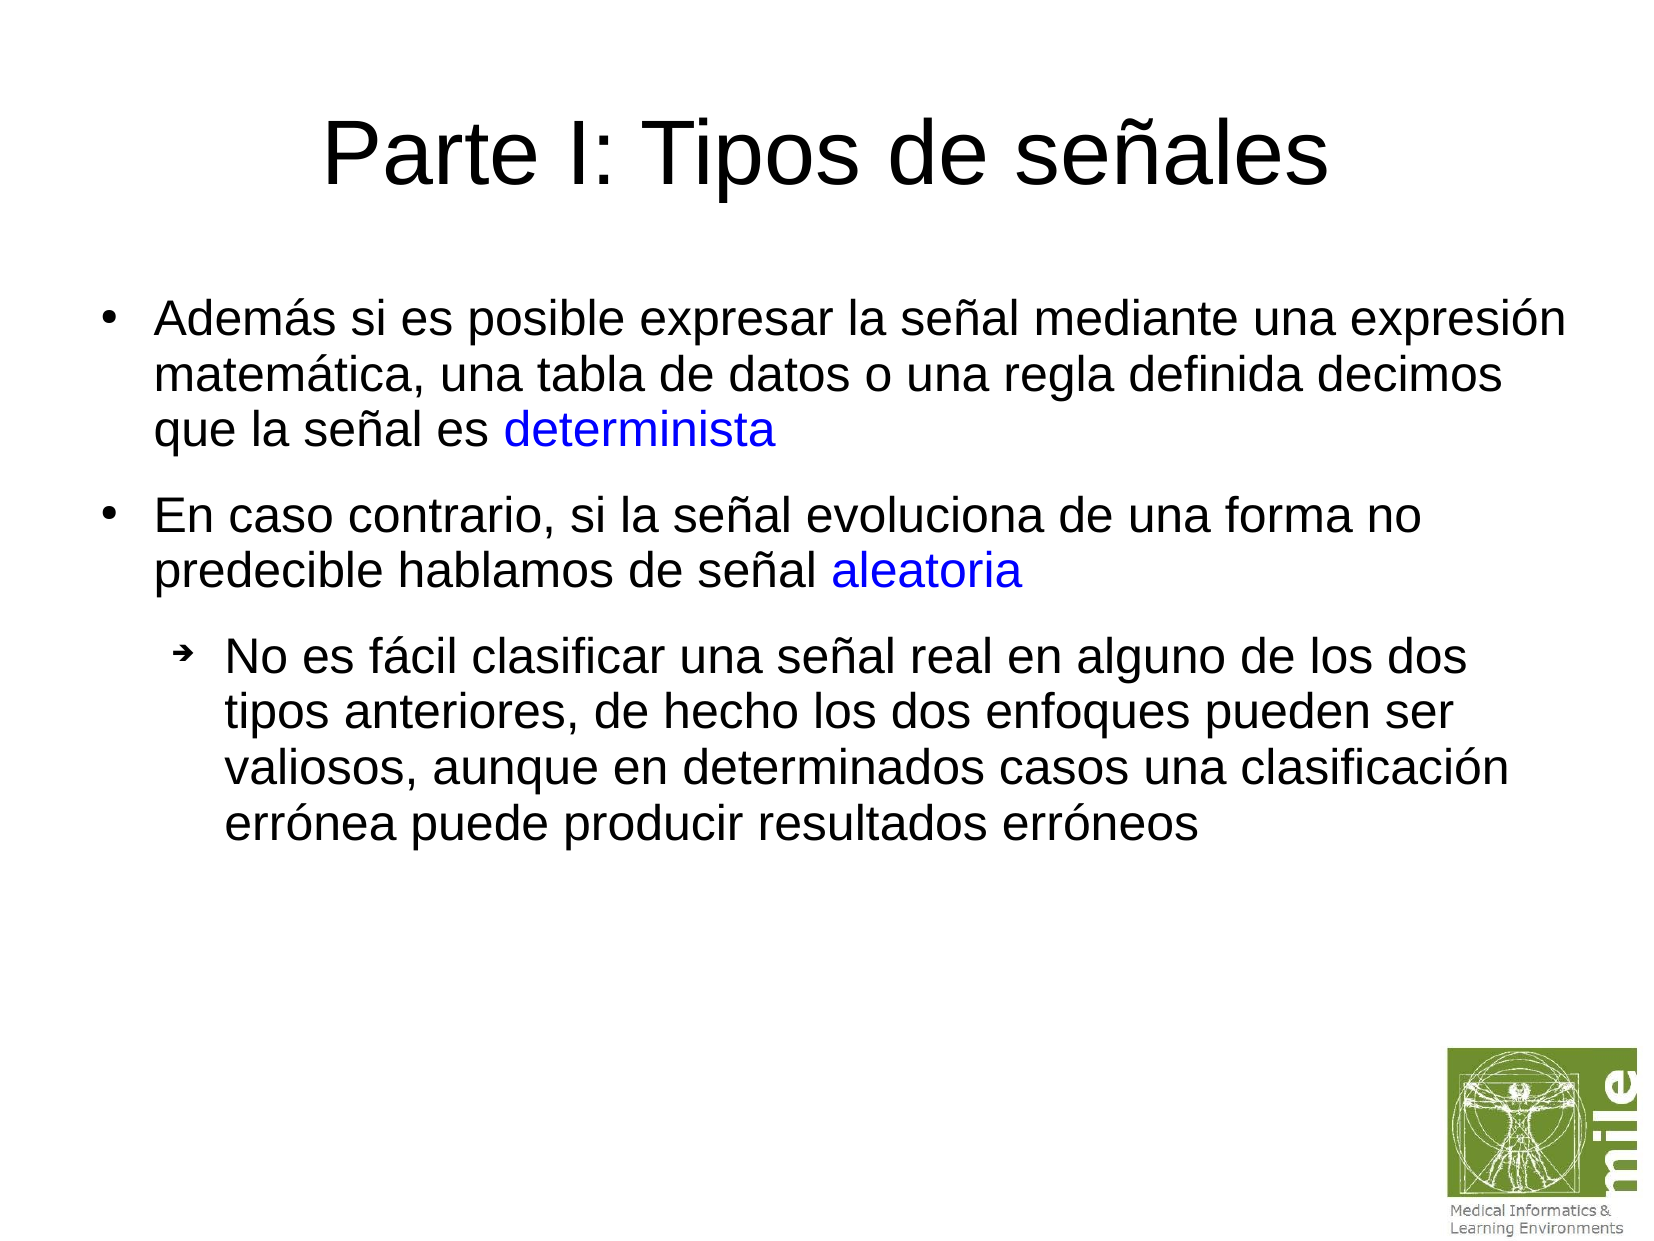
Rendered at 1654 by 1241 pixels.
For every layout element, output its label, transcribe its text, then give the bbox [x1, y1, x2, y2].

picture [1440, 1033, 1654, 1241]
list Además si es posible expresar la señal mediante una expresión matemática, una tabla de datos o una regla definida decimos que la señal es determinista En caso contrario, si la señal evoluciona de una forma no predecible hablamos de señal aleatoria No es fácil clasificar una señal real en alguno de los dos tipos anteriores, de hecho los dos enfoques pueden ser valiosos, aunque en determinados casos una clasificación errónea puede producir resultados erróneos [82, 290, 1571, 1109]
title Parte I: Tipos de señales [82, 49, 1571, 257]
